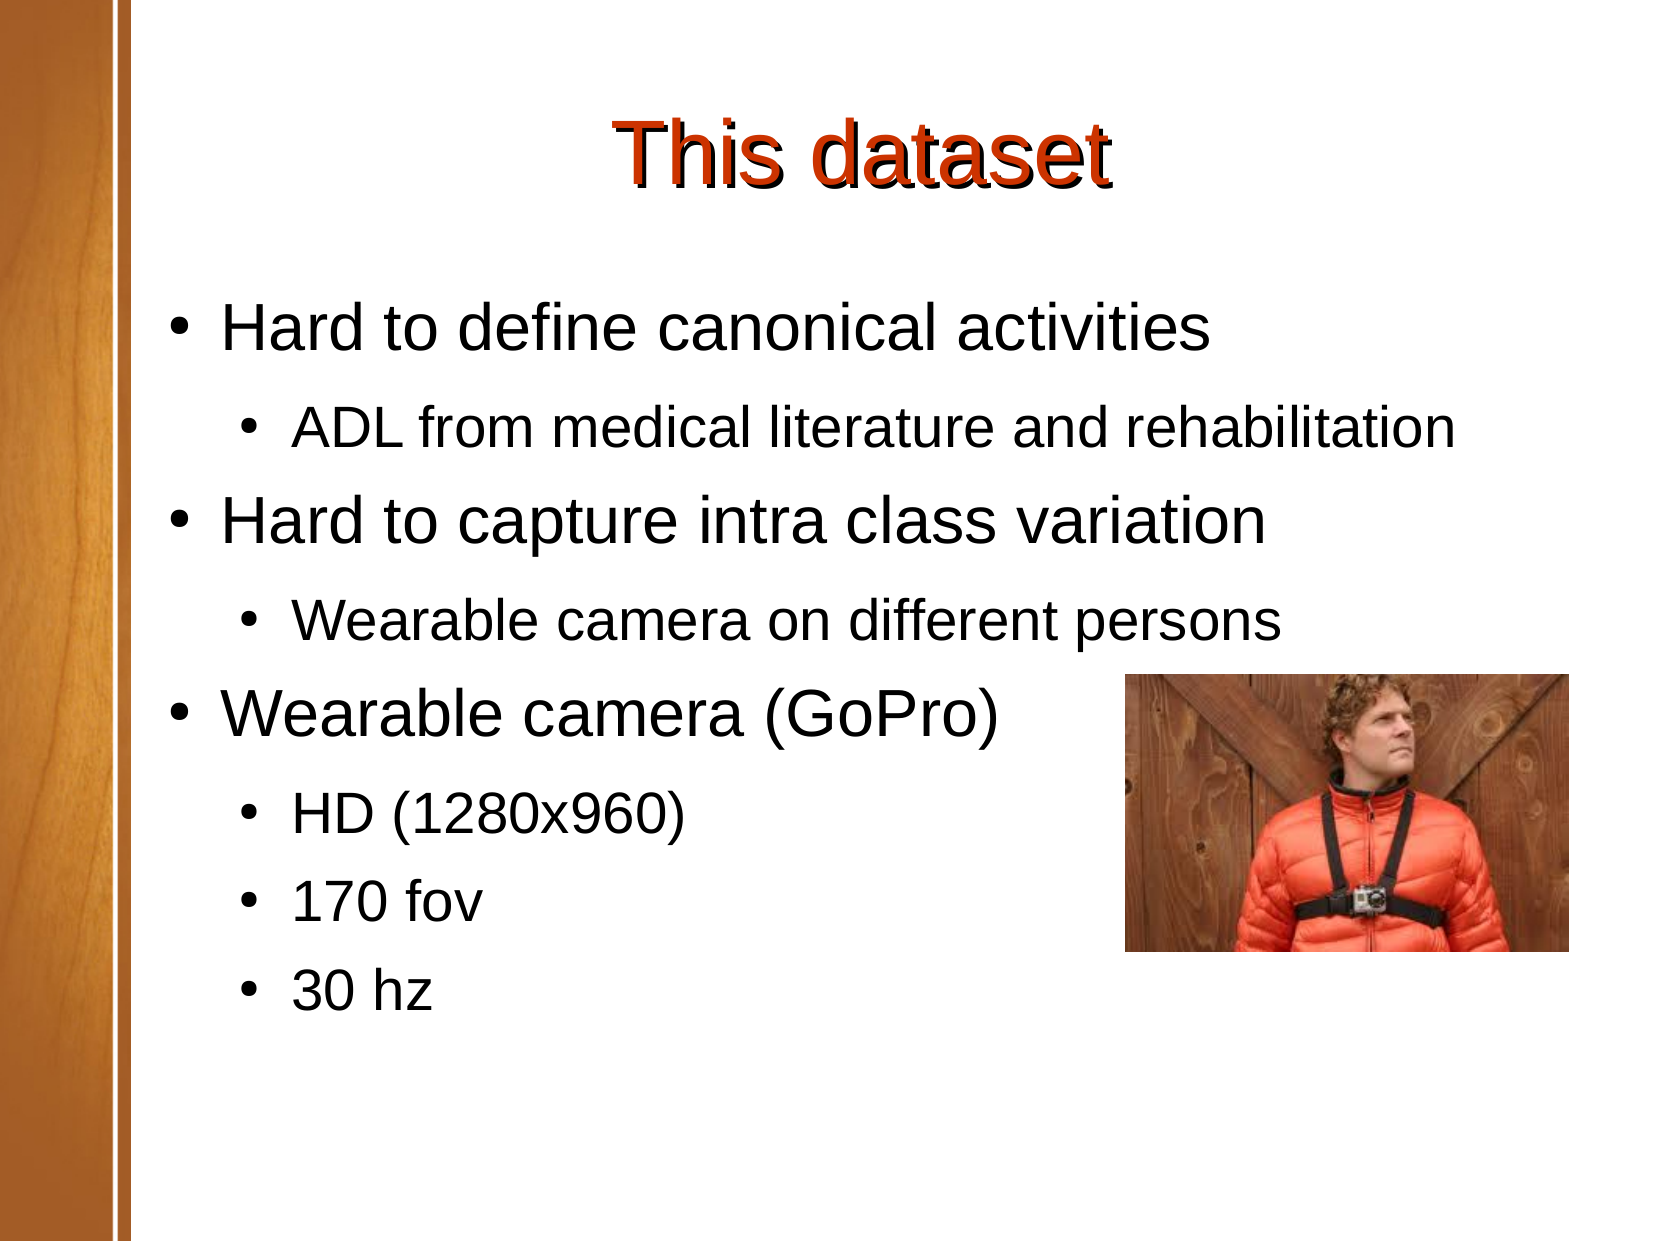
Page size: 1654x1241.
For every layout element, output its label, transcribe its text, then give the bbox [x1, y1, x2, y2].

title This dataset [150, 56, 1571, 250]
picture [1125, 674, 1569, 952]
list Hard to define canonical activities ADL from medical literature and rehabilitation Hard to capture intra class variation Wearable camera on different persons Wearable camera (GoPro) HD (1280x960) 170 fov 30 hz [150, 290, 1571, 1094]
picture [0, 0, 131, 1241]
